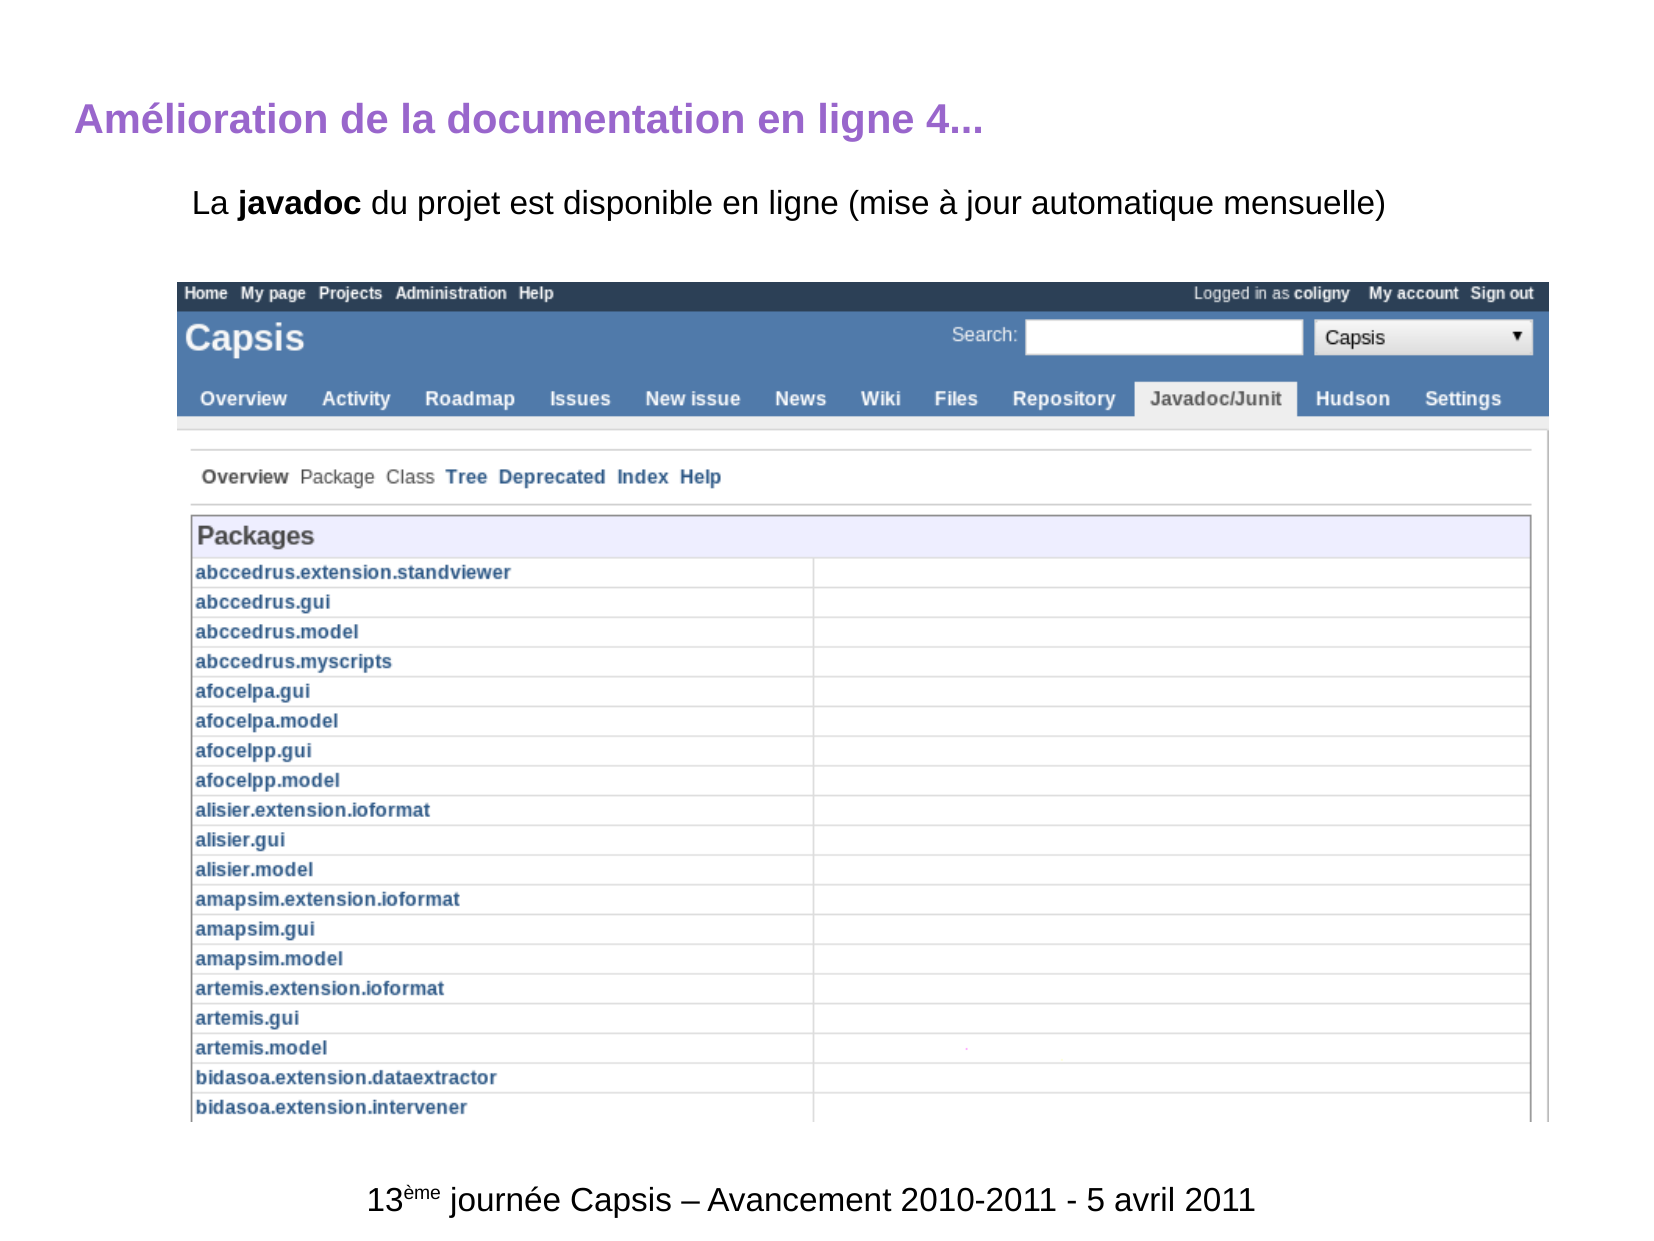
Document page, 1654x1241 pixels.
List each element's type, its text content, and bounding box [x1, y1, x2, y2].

picture [177, 282, 1549, 1123]
text_box La javadoc du projet est disponible en ligne (mise à jour automatique mensuelle) [177, 177, 1506, 282]
text_box Amélioration de la documentation en ligne 4... [59, 88, 1388, 158]
